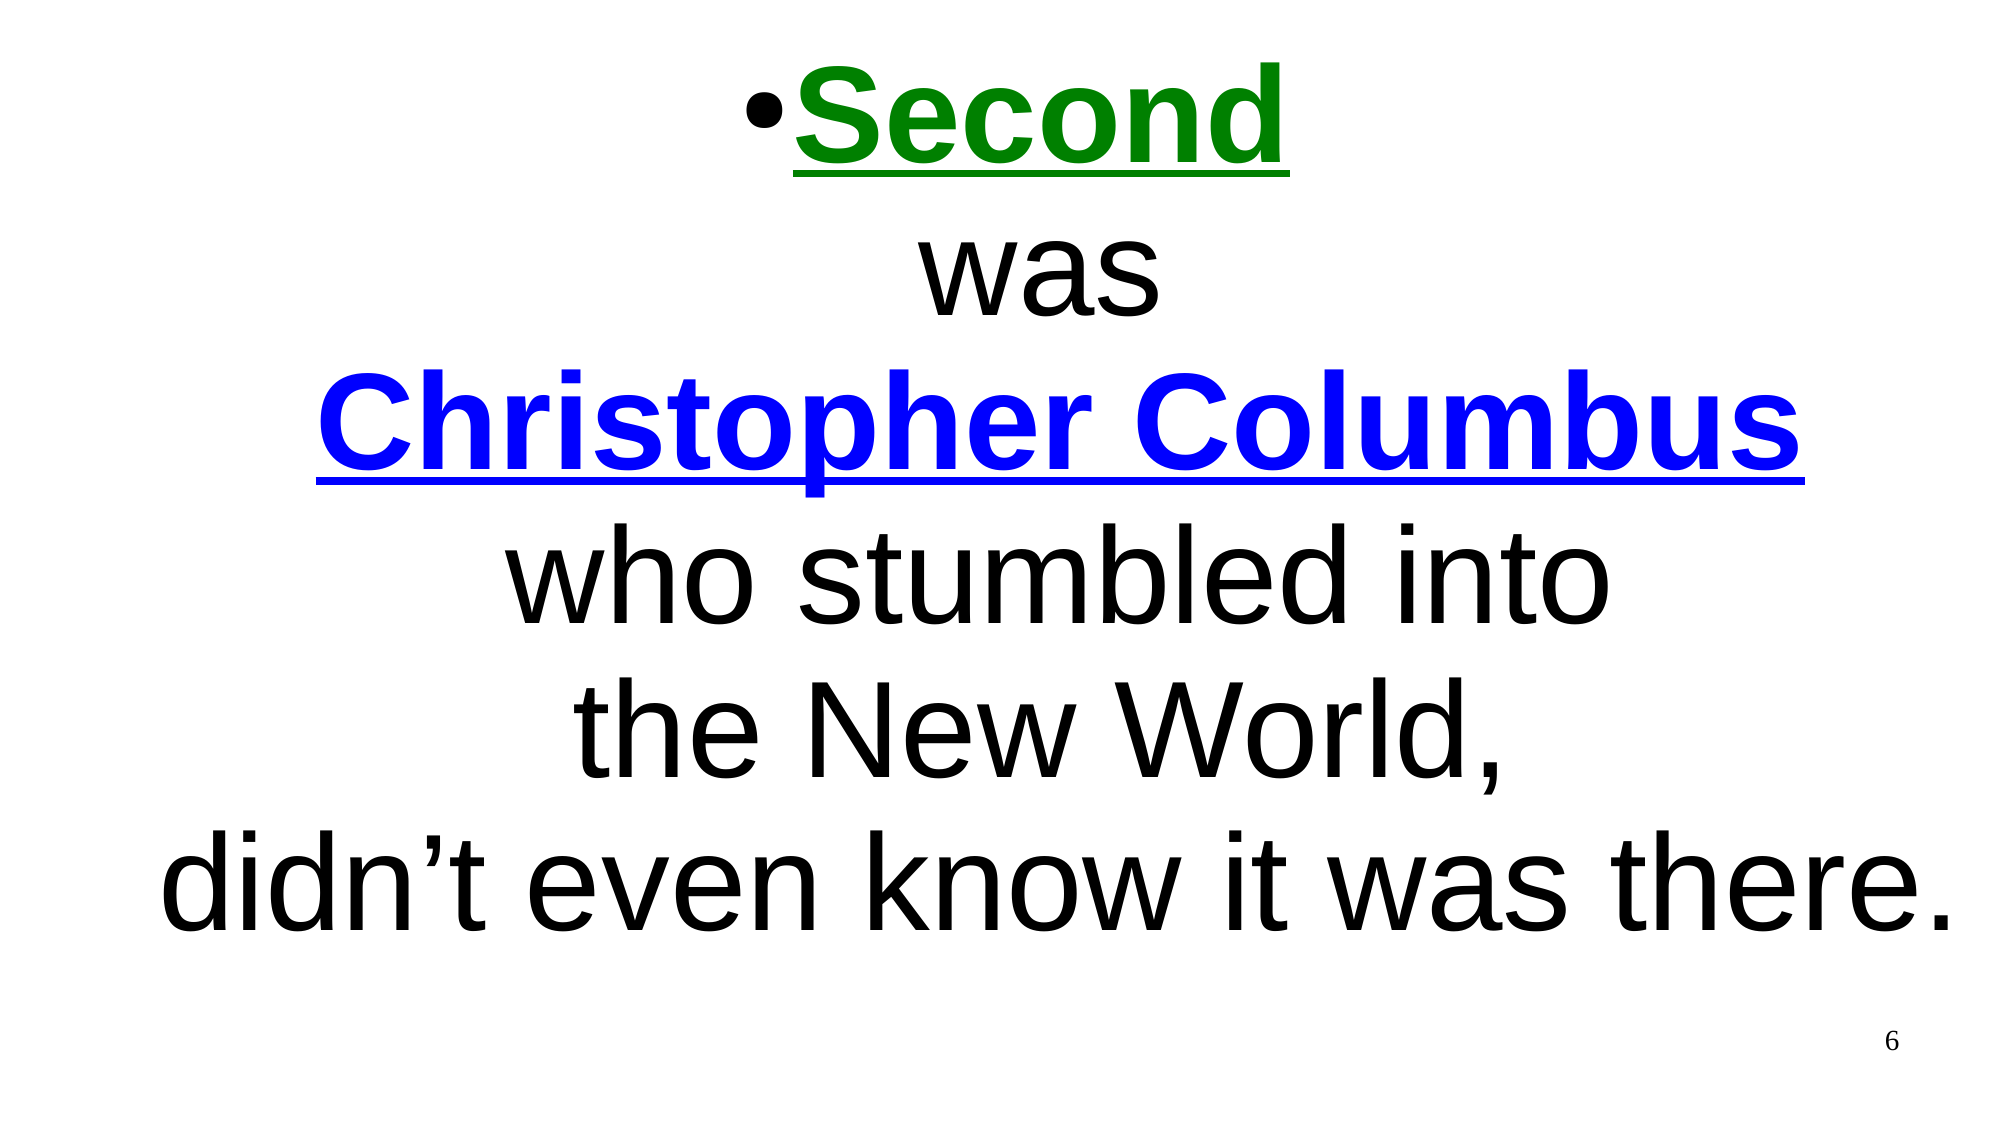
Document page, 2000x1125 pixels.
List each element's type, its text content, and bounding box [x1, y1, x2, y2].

list Second was Christopher Columbus who stumbled into the New World, didn’t even know it was there. [49, 37, 2000, 1088]
